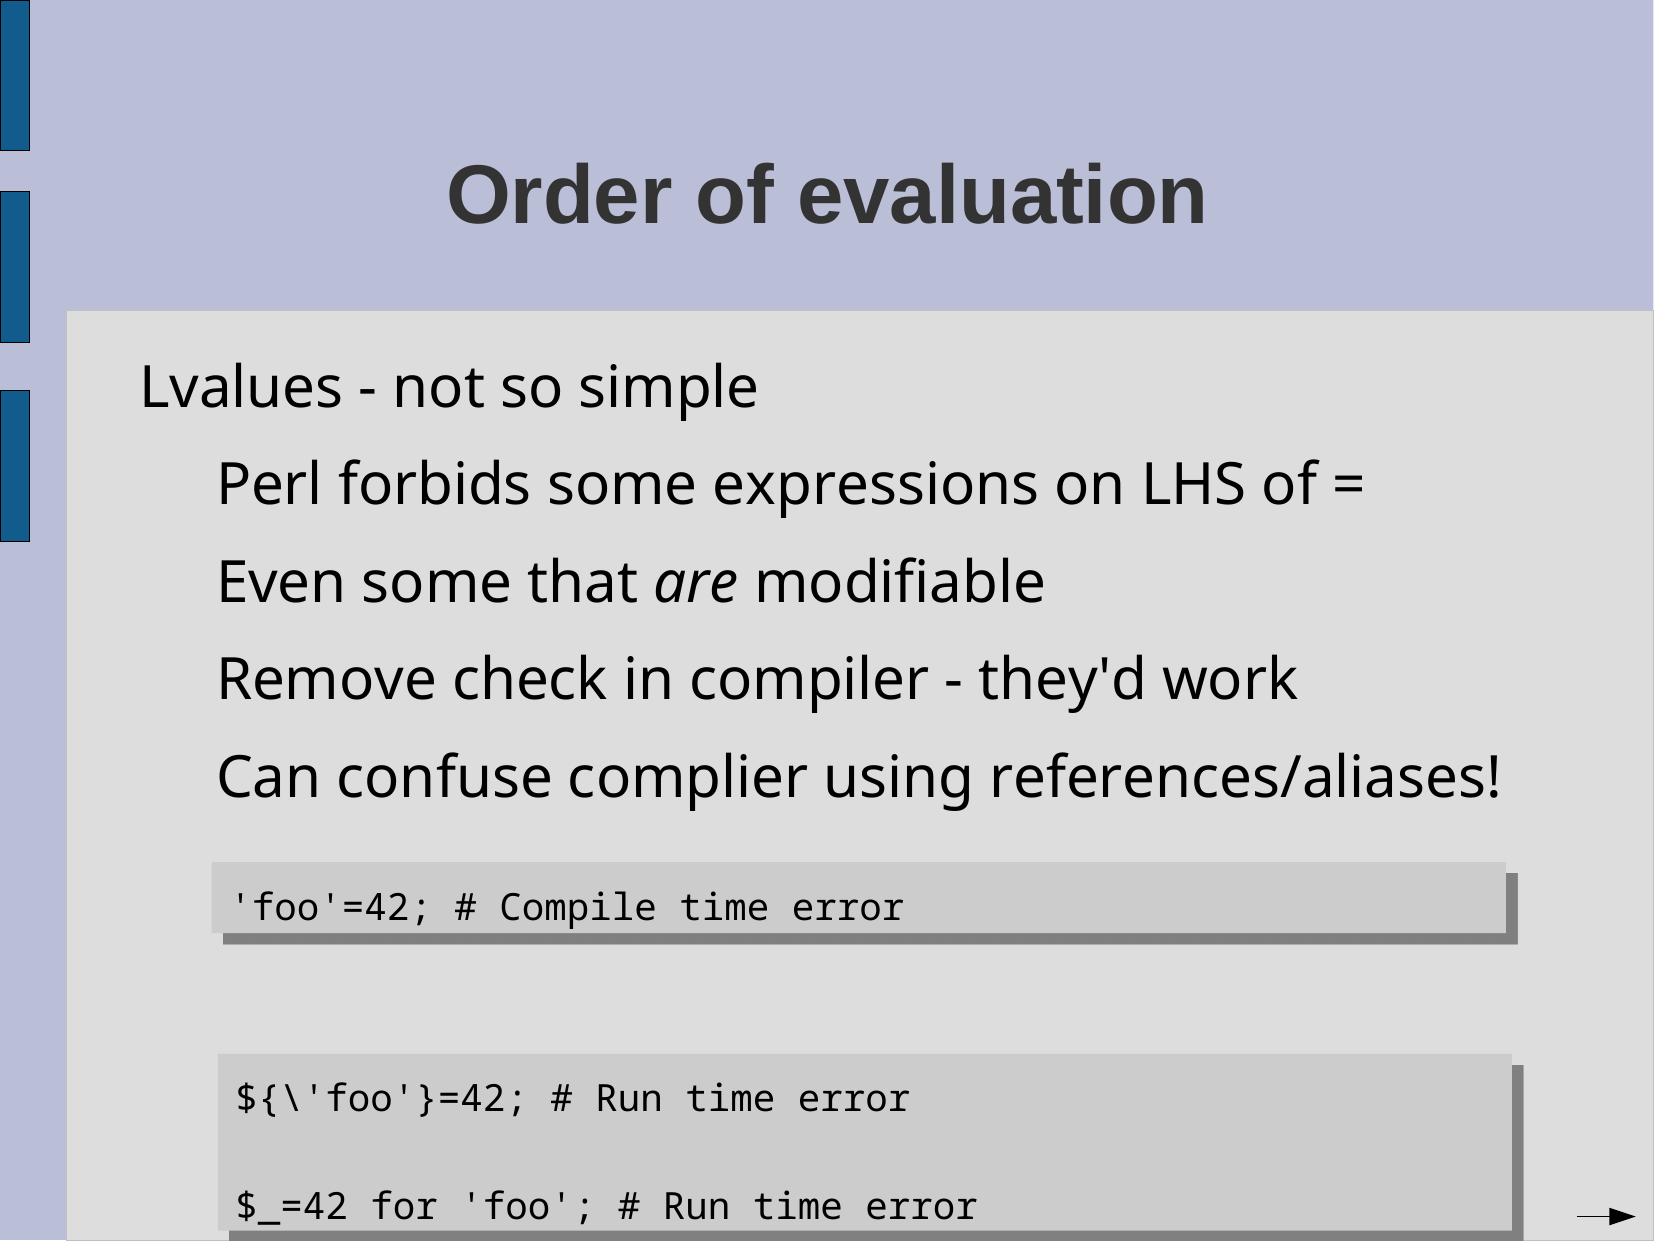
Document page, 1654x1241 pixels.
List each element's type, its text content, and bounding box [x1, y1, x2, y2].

text_box 'foo'=42; # Compile time error [211, 862, 1506, 934]
title Order of evaluation [121, 91, 1534, 299]
text_box ${\'foo'}=42; # Run time error $_=42 for 'foo'; # Run time error [217, 1053, 1512, 1190]
list Lvalues - not so simple Perl forbids some expressions on LHS of = Even some that are modifiable Remove check in compiler - they'd work Can confuse complier using references/aliases! [121, 344, 1534, 1127]
